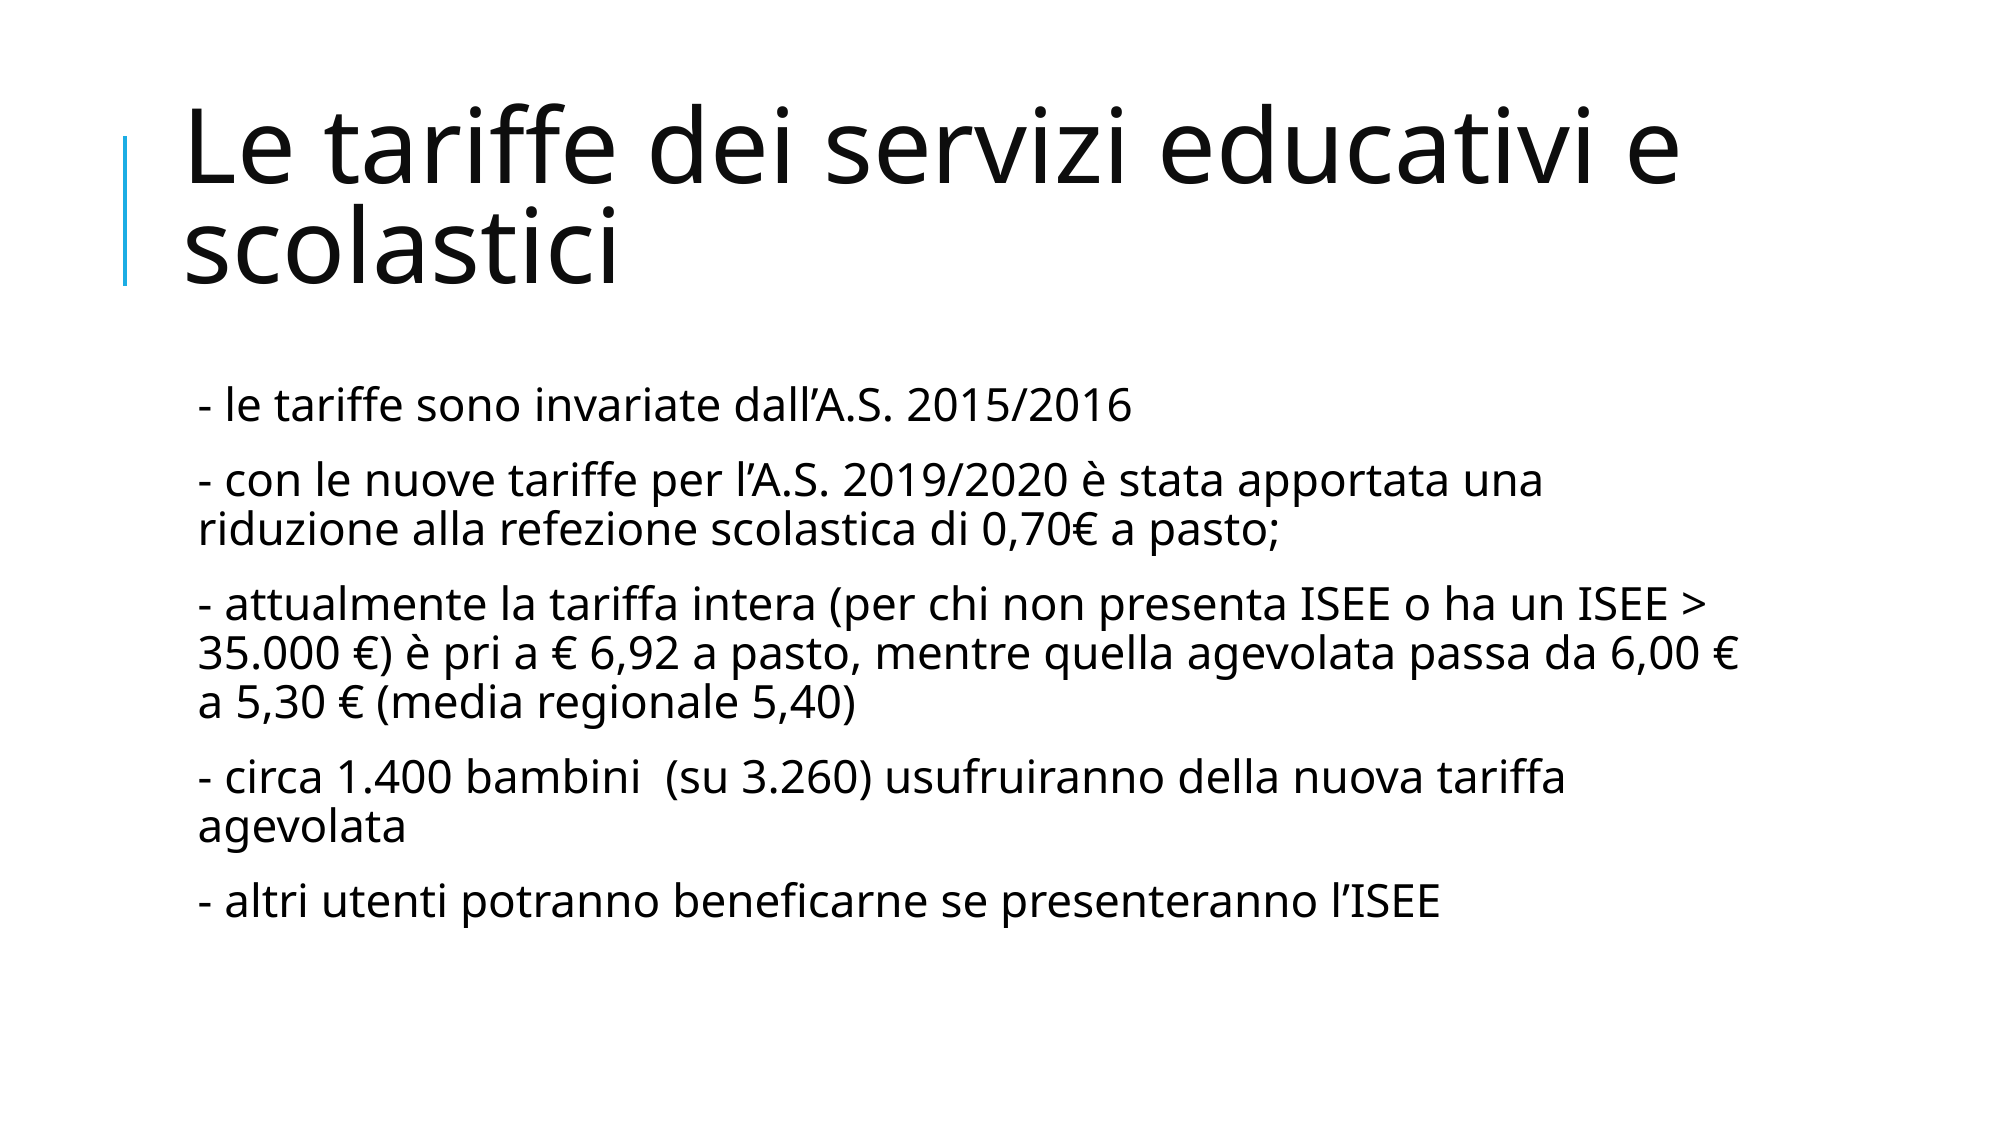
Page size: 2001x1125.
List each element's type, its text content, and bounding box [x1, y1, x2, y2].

list - le tariffe sono invariate dall’A.S. 2015/2016 - con le nuove tariffe per l’A.S. 2019/2020 è stata apportata una riduzione alla refezione scolastica di 0,70€ a pasto; - attualmente la tariffa intera (per chi non presenta ISEE o ha un ISEE > 35.000 €) è pri a € 6,92 a pasto, mentre quella agevolata passa da 6,00 € a 5,30 € (media regionale 5,40) - circa 1.400 bambini (su 3.260) usufruiranno della nuova tariffa agevolata - altri utenti potranno beneficarne se presenteranno l’ISEE [168, 375, 1763, 1035]
title Le tariffe dei servizi educativi e scolastici [168, 96, 1763, 342]
